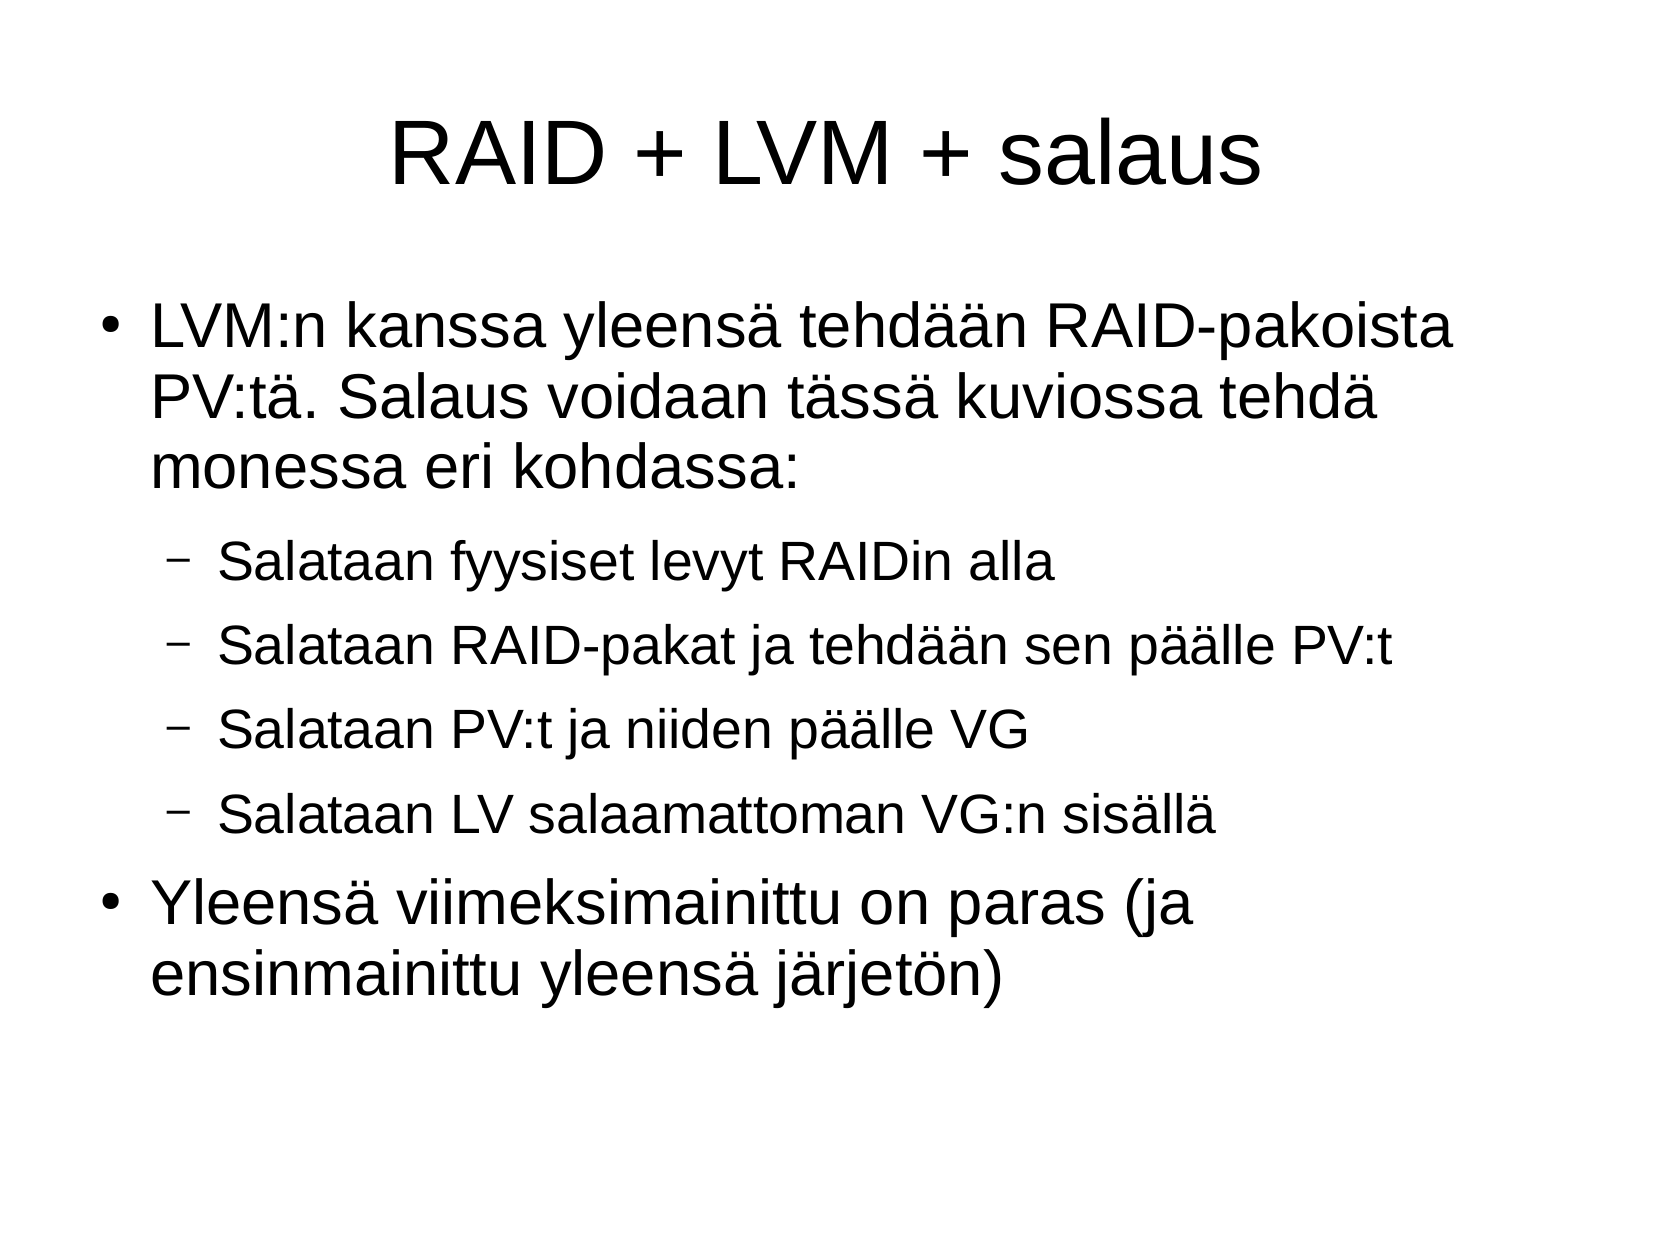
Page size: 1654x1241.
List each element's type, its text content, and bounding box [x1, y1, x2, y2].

list LVM:n kanssa yleensä tehdään RAID-pakoista PV:tä. Salaus voidaan tässä kuviossa tehdä monessa eri kohdassa: Salataan fyysiset levyt RAIDin alla Salataan RAID-pakat ja tehdään sen päälle PV:t Salataan PV:t ja niiden päälle VG Salataan LV salaamattoman VG:n sisällä Yleensä viimeksimainittu on paras (ja ensinmainittu yleensä järjetön) [82, 290, 1571, 1010]
title RAID + LVM + salaus [82, 49, 1571, 257]
